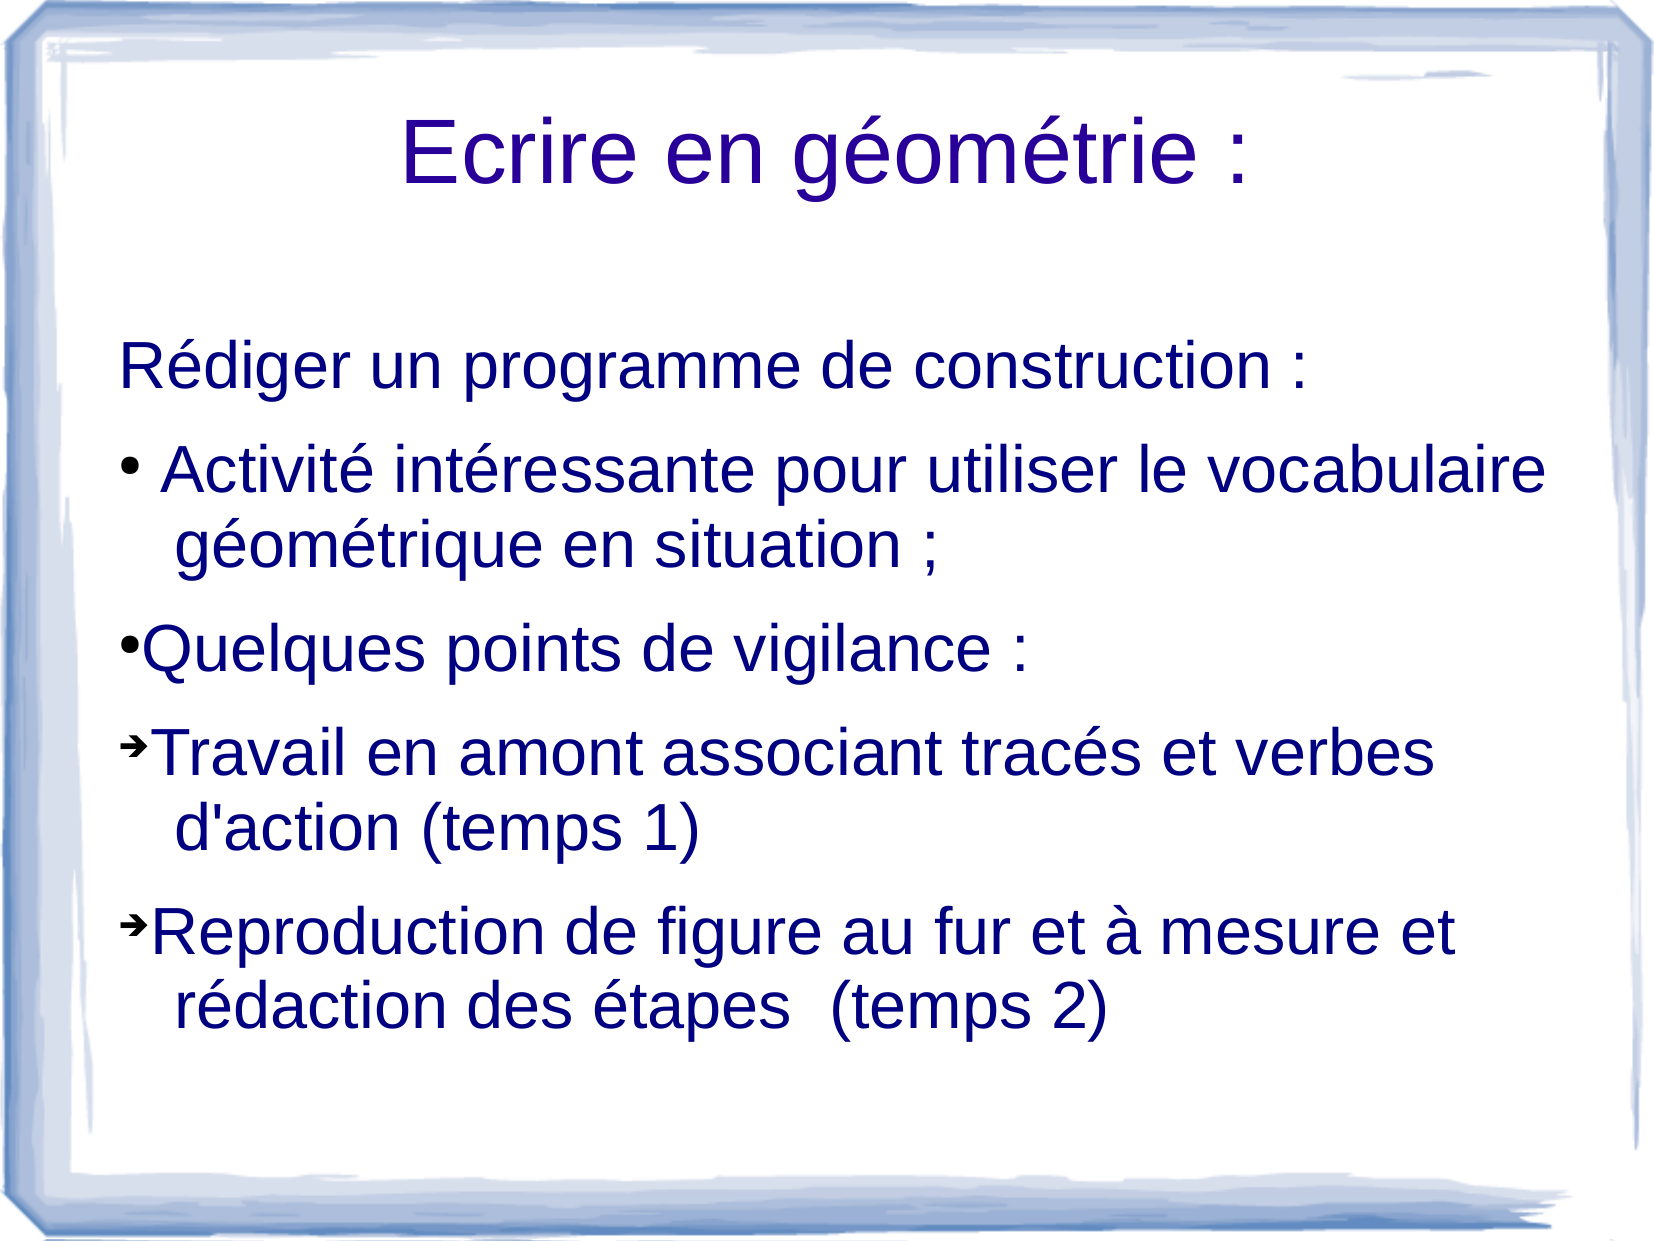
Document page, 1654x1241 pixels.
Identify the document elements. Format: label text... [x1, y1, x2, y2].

title Ecrire en géométrie : [82, 49, 1570, 256]
picture [0, 0, 1654, 1241]
list Rédiger un programme de construction : Activité intéressante pour utiliser le vocabulaire géométrique en situation ; Quelques points de vigilance : Travail en amont associant tracés et verbes d'action (temps 1) Reproduction de figure au fur et à mesure et rédaction des étapes (temps 2) [118, 324, 1570, 1144]
